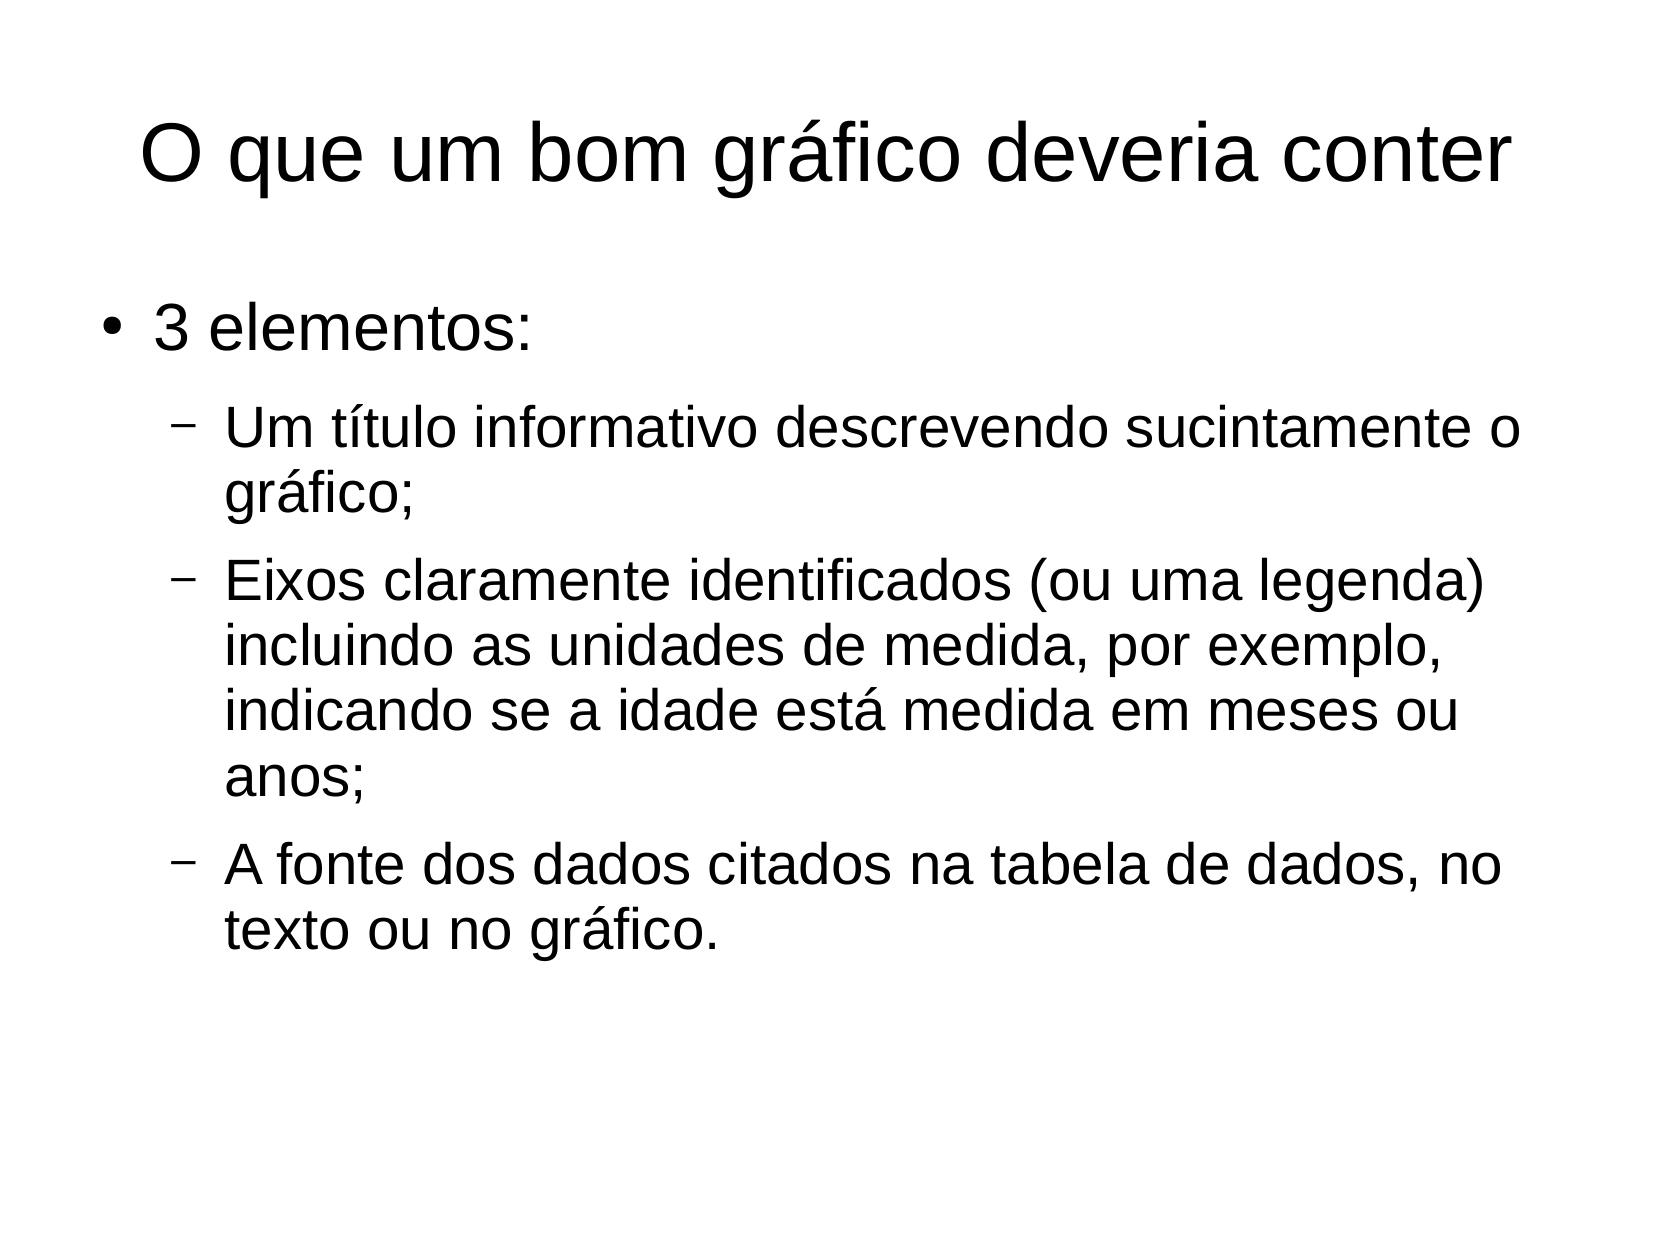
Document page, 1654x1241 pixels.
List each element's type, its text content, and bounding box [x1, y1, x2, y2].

title O que um bom gráfico deveria conter [82, 49, 1571, 257]
list 3 elementos: Um título informativo descrevendo sucintamente o gráfico; Eixos claramente identificados (ou uma legenda) incluindo as unidades de medida, por exemplo, indicando se a idade está medida em meses ou anos; A fonte dos dados citados na tabela de dados, no texto ou no gráfico. [82, 290, 1571, 1010]
